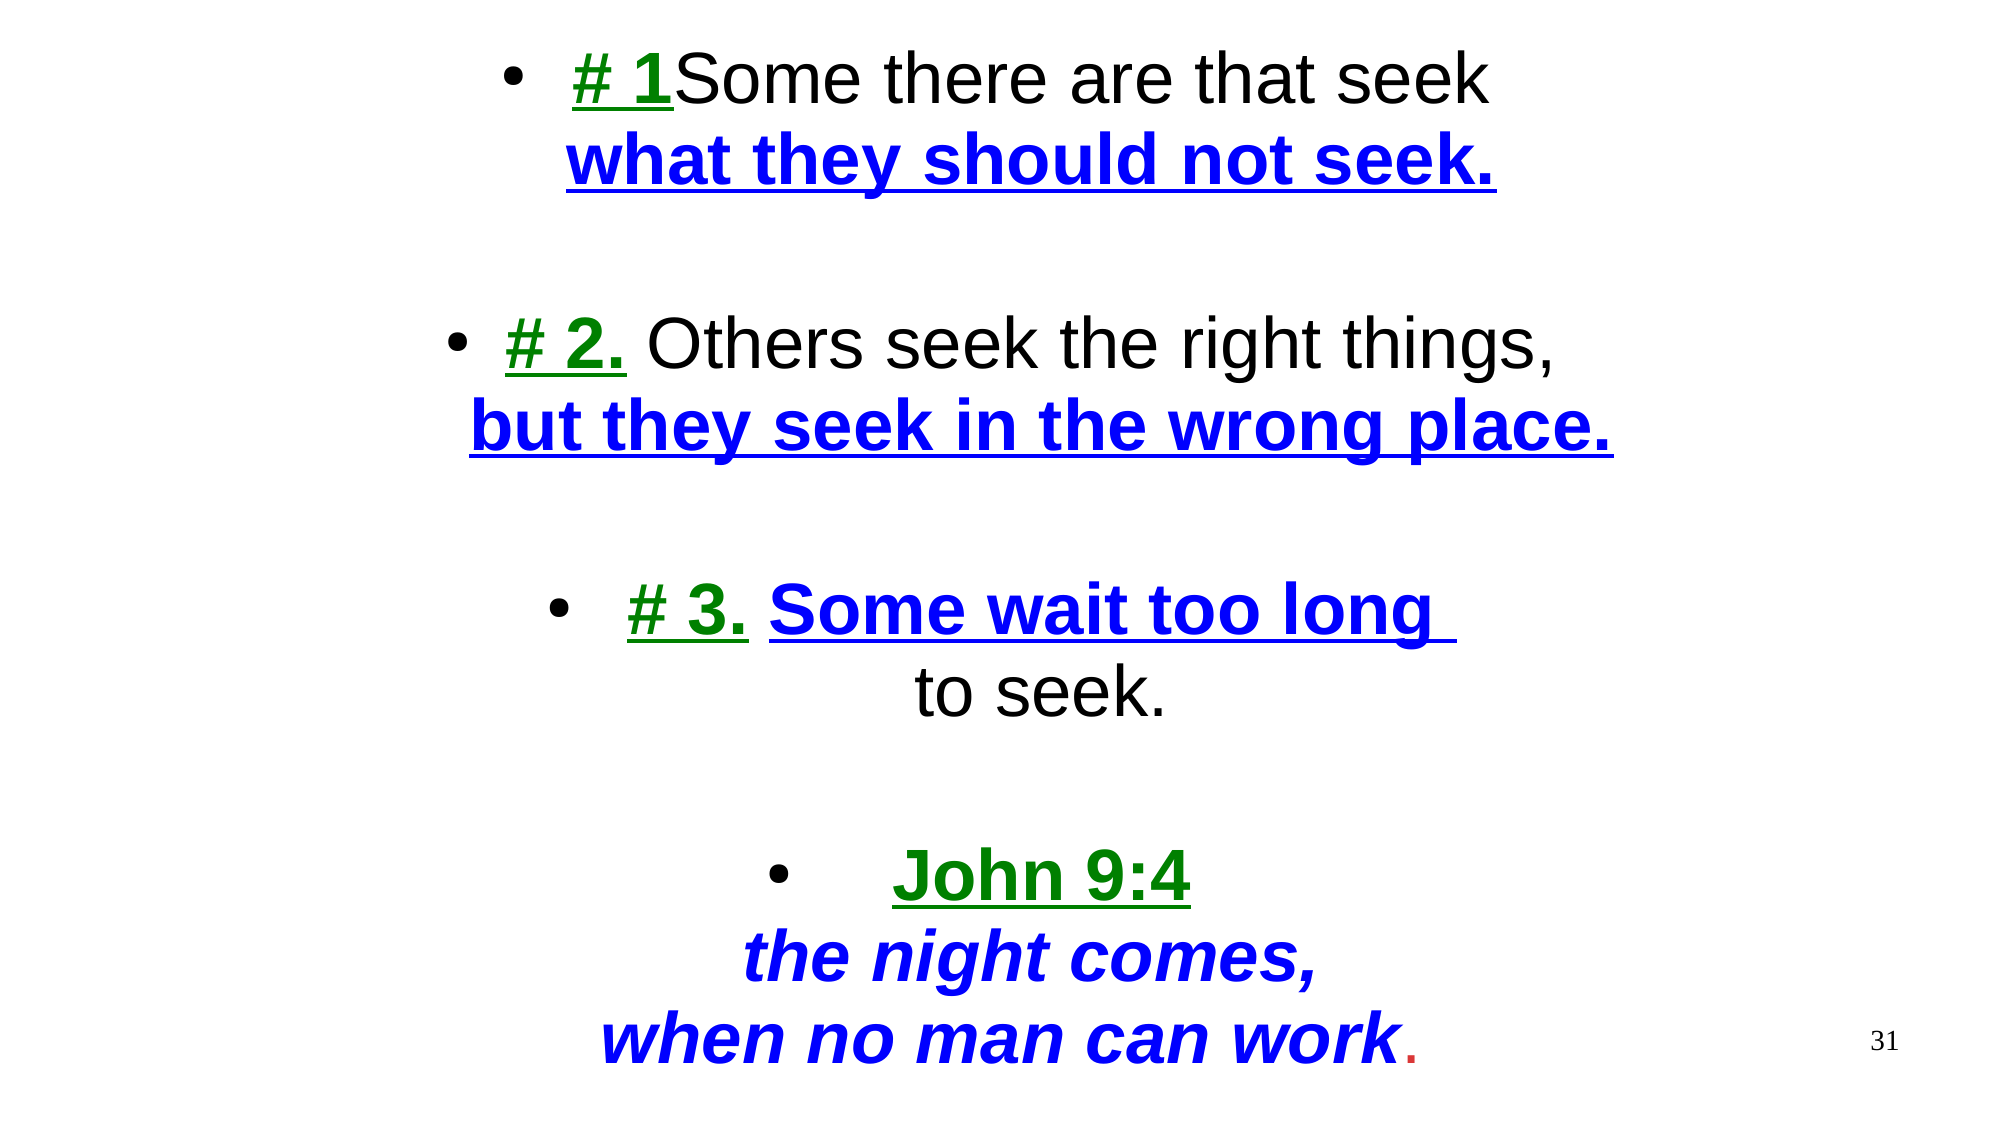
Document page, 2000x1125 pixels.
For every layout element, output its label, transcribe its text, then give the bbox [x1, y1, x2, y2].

list # 1Some there are that seek what they should not seek. # 2. Others seek the right things, but they seek in the wrong place. # 3. Some wait too long to seek. John 9:4 the night comes, when no man can work. [37, 37, 1988, 1088]
